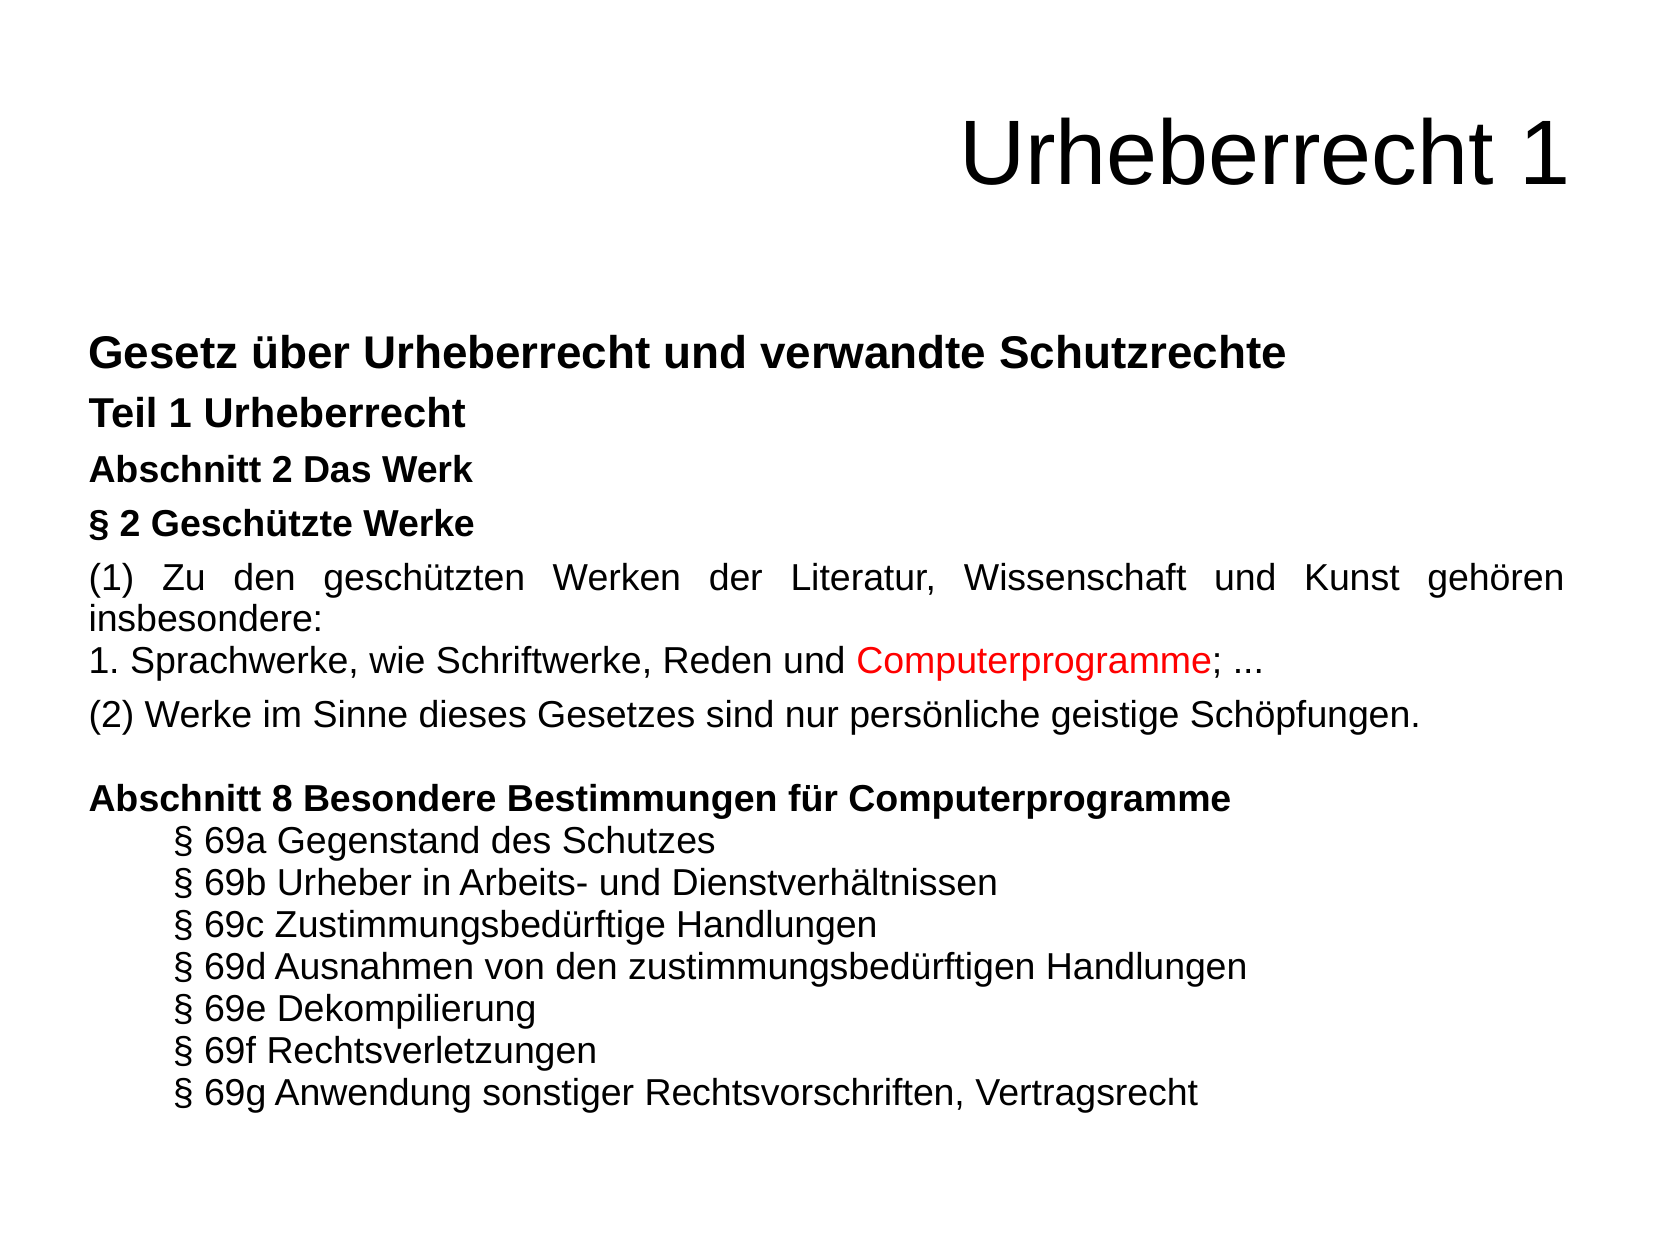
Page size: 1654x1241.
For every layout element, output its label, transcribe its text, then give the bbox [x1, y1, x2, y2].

title Urheberrecht 1 [82, 56, 1571, 250]
subtitle Gesetz über Urheberrecht und verwandte Schutzrechte Teil 1 Urheberrecht Abschnitt 2 Das Werk § 2 Geschützte Werke (1) Zu den geschützten Werken der Literatur, Wissenschaft und Kunst gehören insbesondere: 1. Sprachwerke, wie Schriftwerke, Reden und Computerprogramme; ... (2) Werke im Sinne dieses Gesetzes sind nur persönliche geistige Schöpfungen. Abschnitt 8 Besondere Bestimmungen für Computerprogramme § 69a Gegenstand des Schutzes § 69b Urheber in Arbeits- und Dienstverhältnissen § 69c Zustimmungsbedürftige Handlungen § 69d Ausnahmen von den zustimmungsbedürftigen Handlungen § 69e Dekompilierung § 69f Rechtsverletzungen § 69g Anwendung sonstiger Rechtsvorschriften, Vertragsrecht [88, 288, 1565, 1152]
